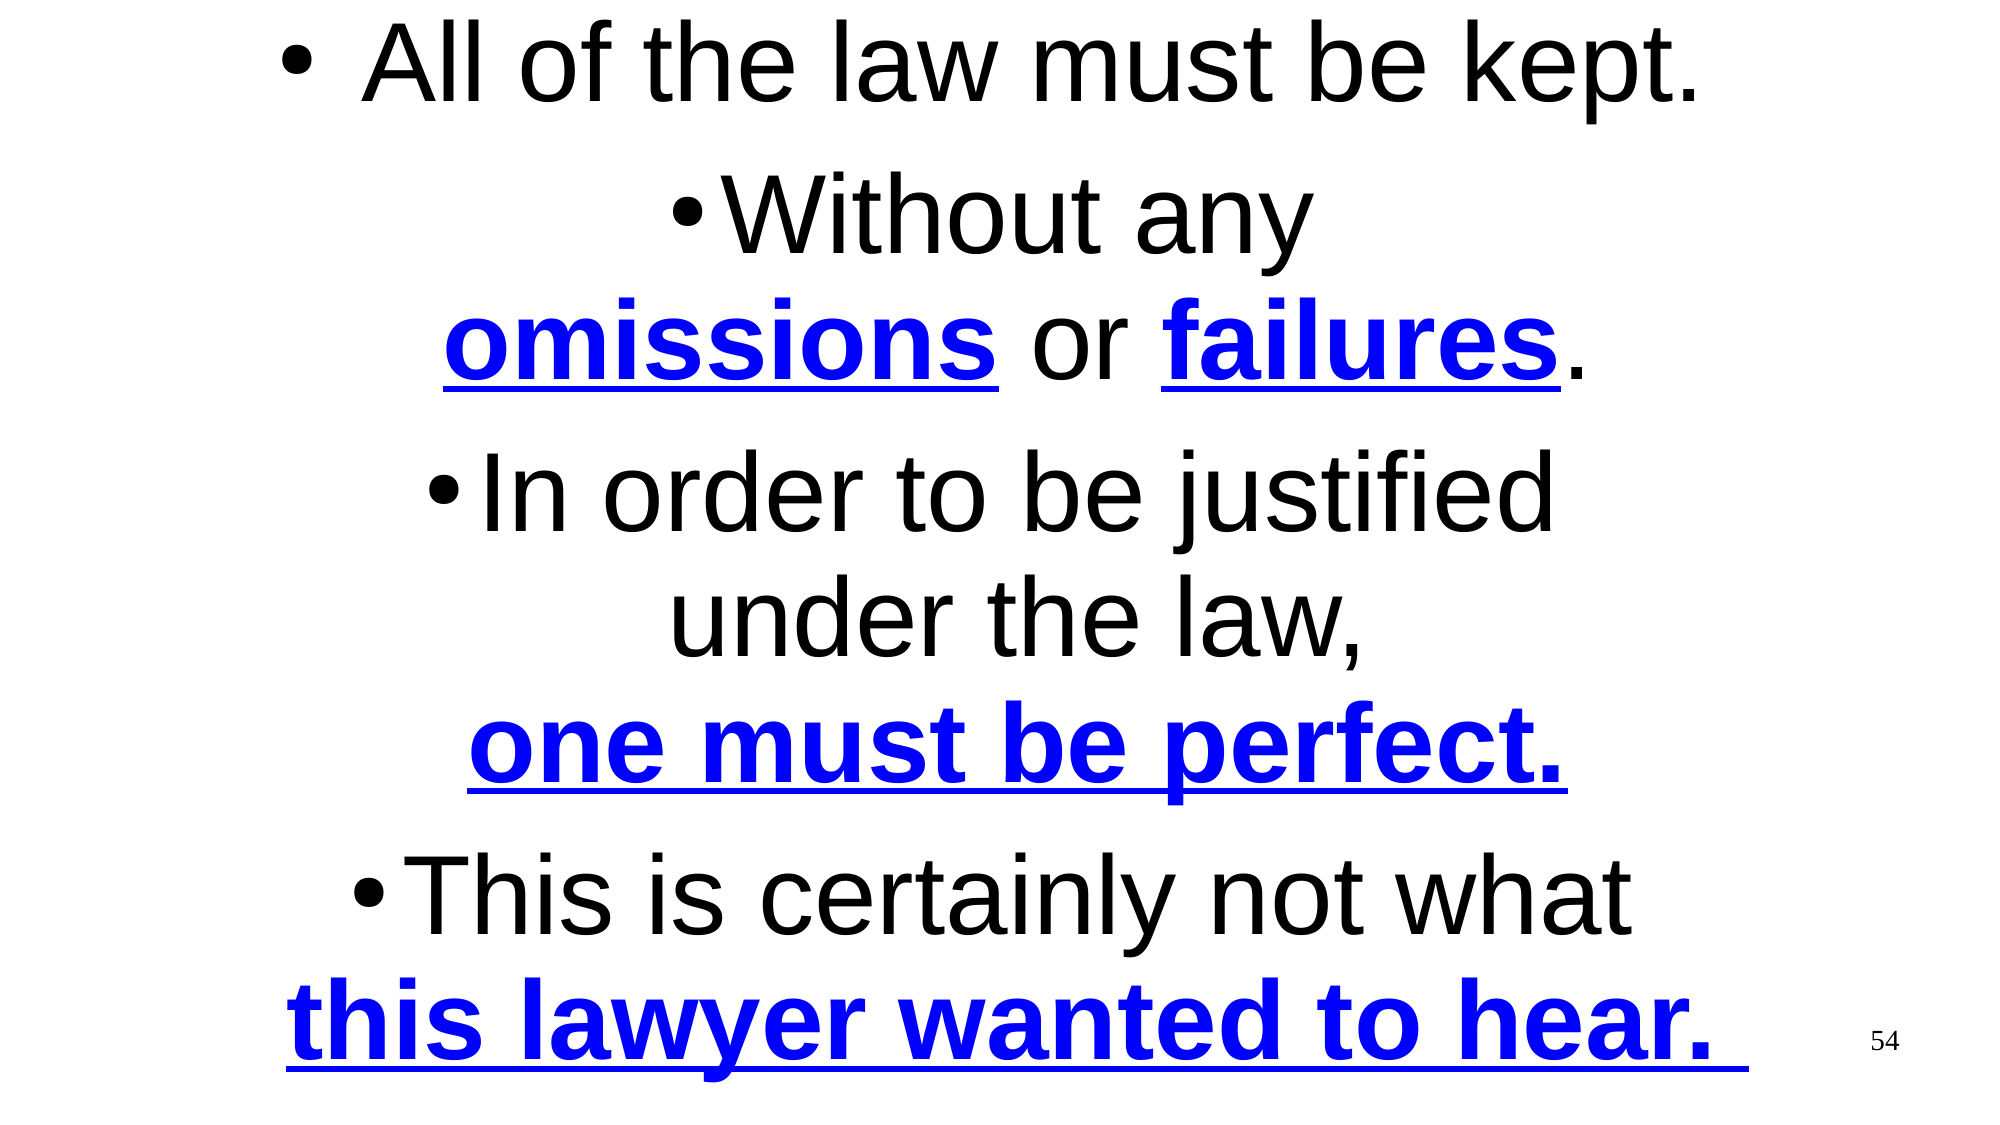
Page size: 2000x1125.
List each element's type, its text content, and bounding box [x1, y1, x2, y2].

list All of the law must be kept. Without any omissions or failures. In order to be justified under the law, one must be perfect. This is certainly not what this lawyer wanted to hear. [0, 0, 1996, 1123]
